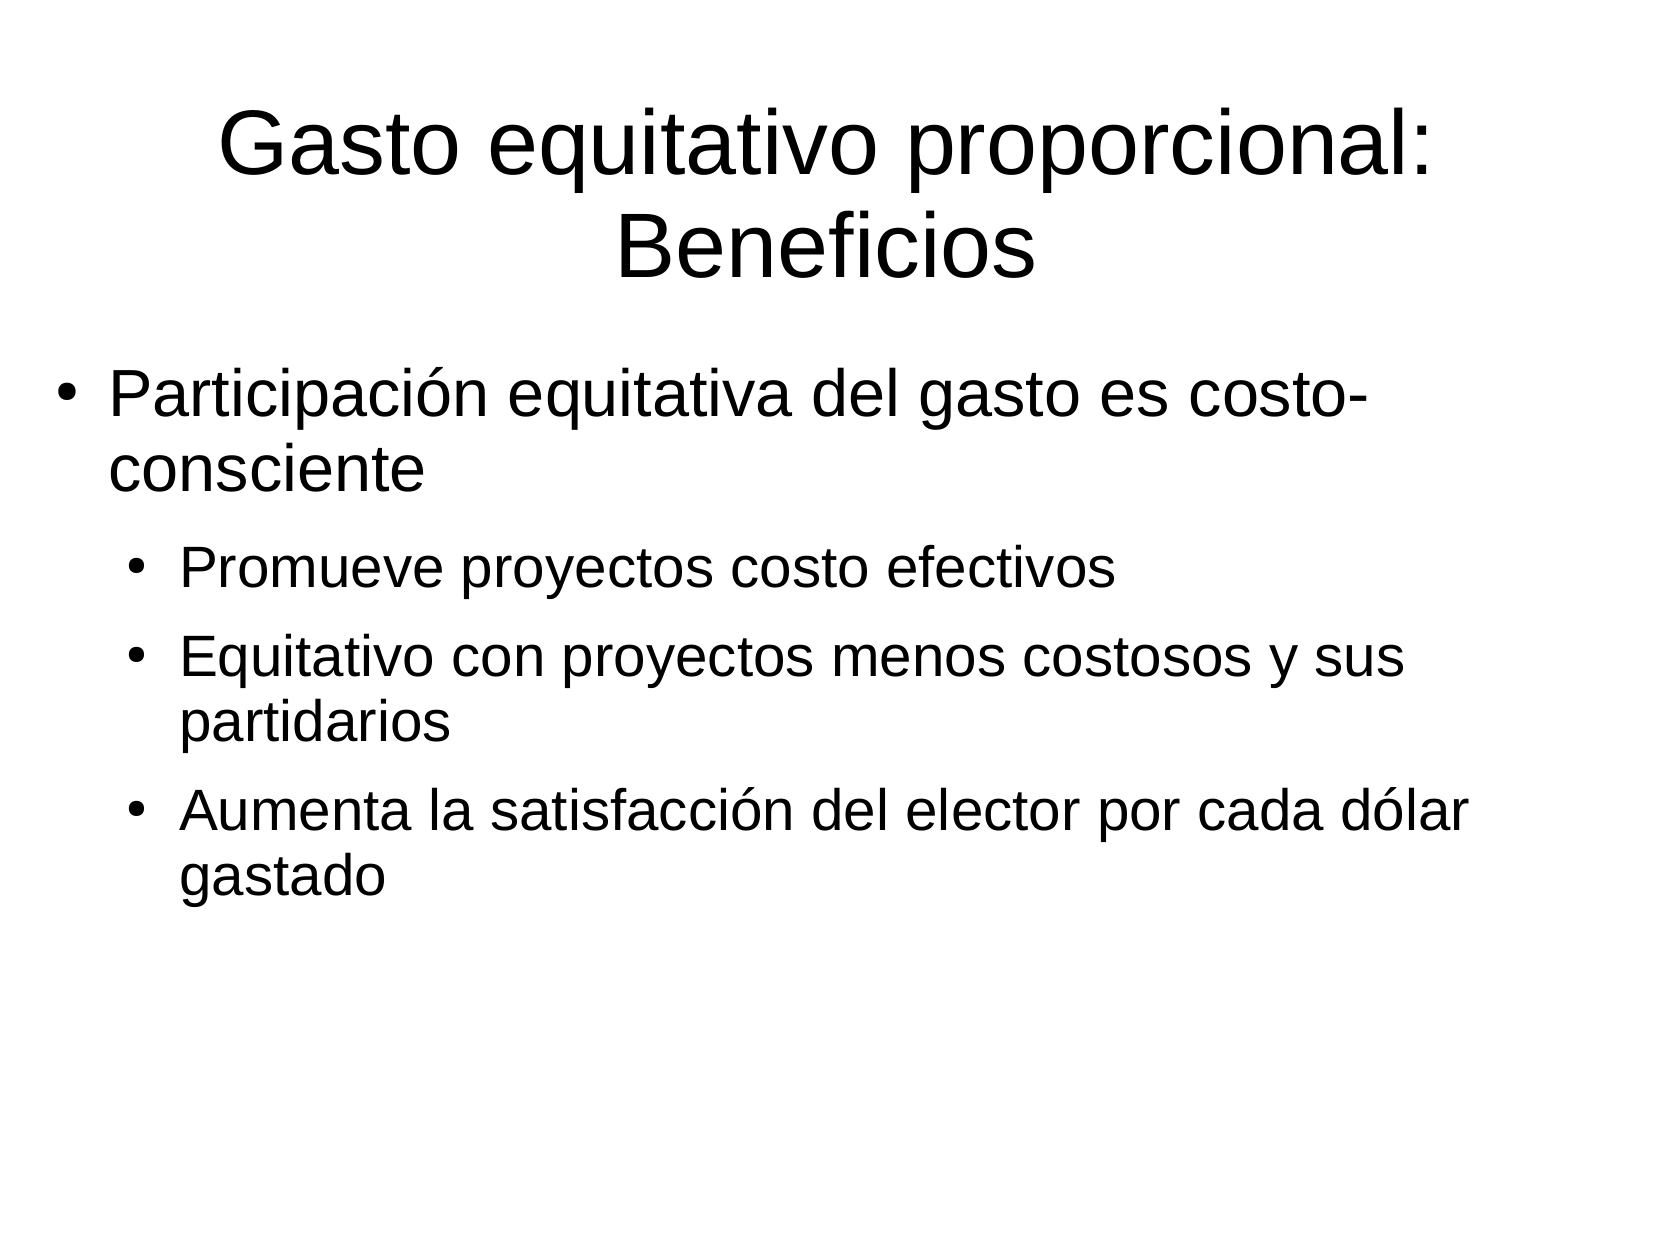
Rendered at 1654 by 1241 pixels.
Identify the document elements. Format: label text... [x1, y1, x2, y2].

list Participación equitativa del gasto es costo-consciente Promueve proyectos costo efectivos Equitativo con proyectos menos costosos y sus partidarios Aumenta la satisfacción del elector por cada dólar gastado [37, 356, 1613, 1163]
title Gasto equitativo proporcional: Beneficios [82, 90, 1571, 298]
